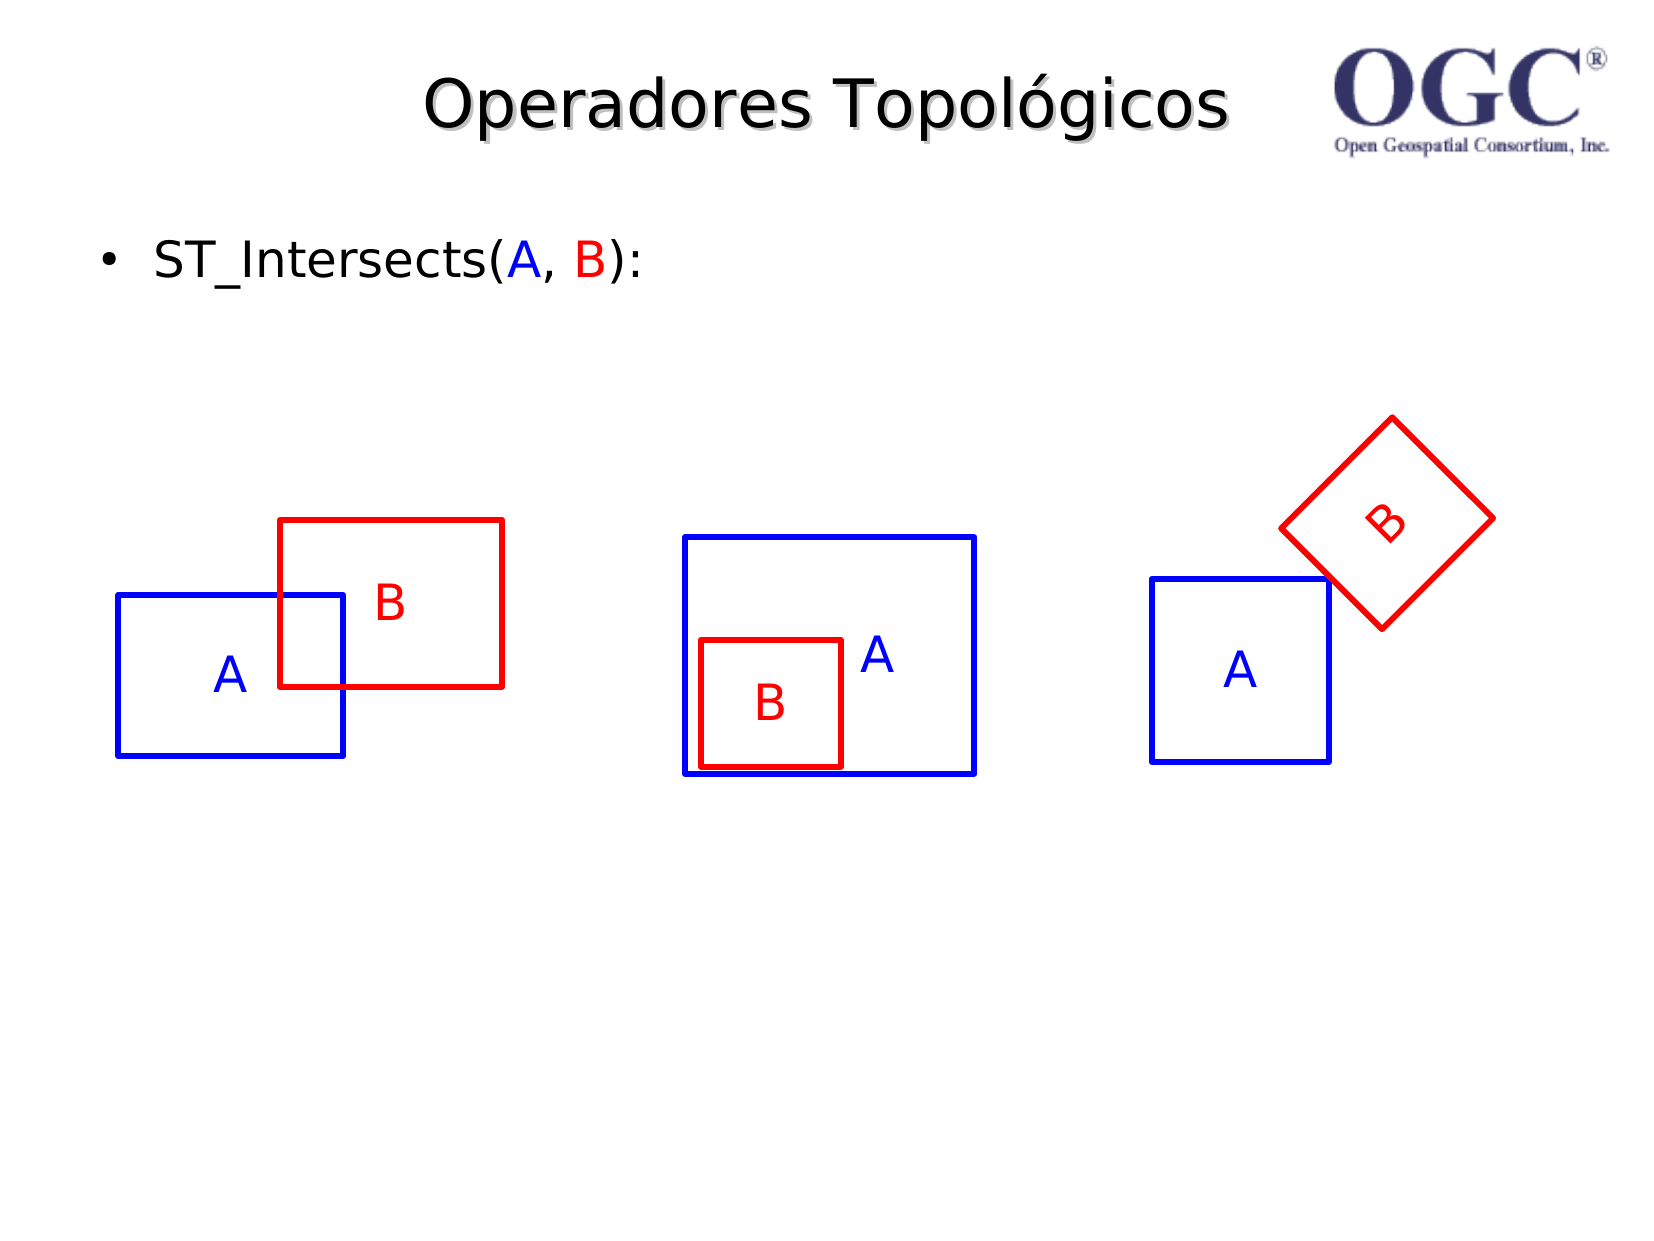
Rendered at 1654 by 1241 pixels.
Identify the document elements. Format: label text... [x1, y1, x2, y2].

title Operadores Topológicos [59, 25, 1595, 184]
text_box B [1281, 417, 1494, 630]
text_box A [1151, 578, 1329, 762]
list ST_Intersects(A, B): [82, 231, 1571, 1050]
picture [1320, 23, 1625, 178]
text_box A [685, 537, 975, 774]
text_box A [118, 595, 344, 756]
text_box B [700, 639, 841, 767]
text_box B [279, 519, 502, 687]
